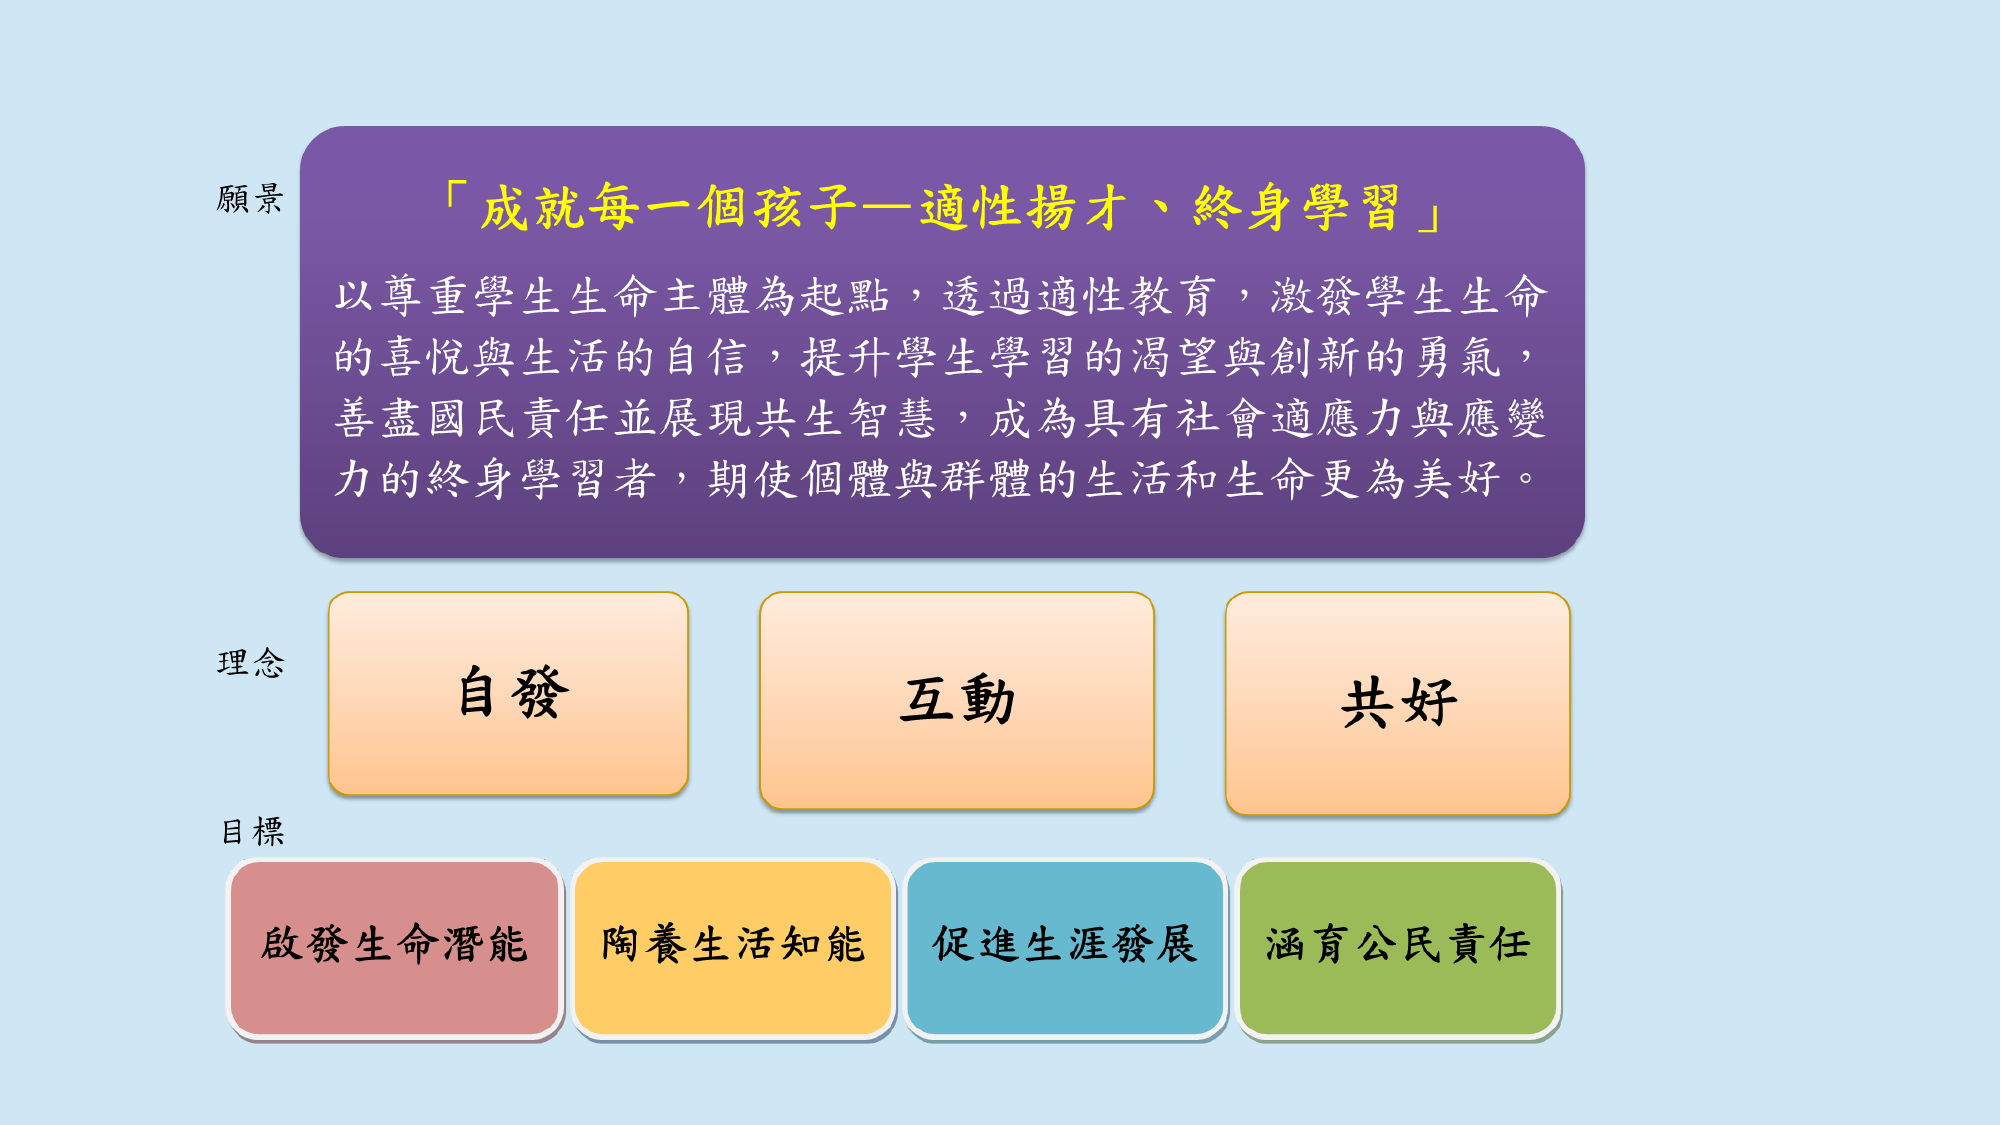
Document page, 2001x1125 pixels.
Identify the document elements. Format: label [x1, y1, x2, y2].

picture [193, 123, 1591, 1044]
